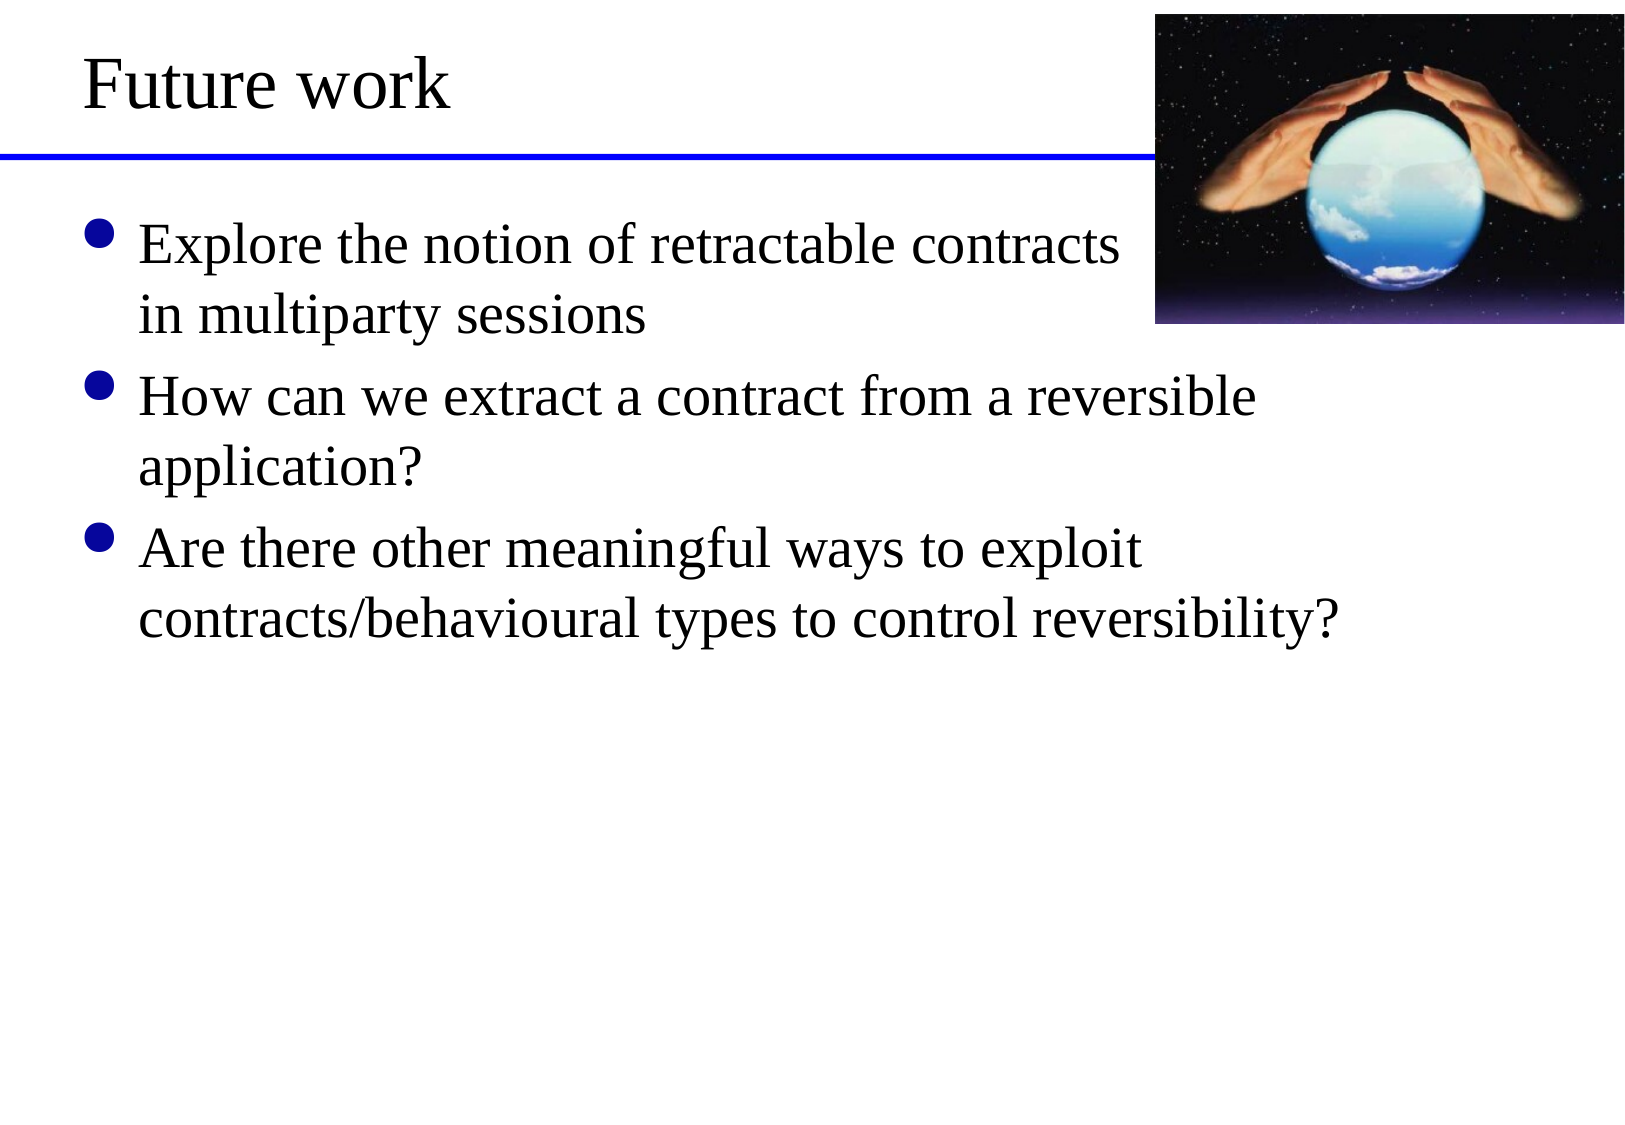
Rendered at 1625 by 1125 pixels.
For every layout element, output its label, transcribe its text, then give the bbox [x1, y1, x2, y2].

list Explore the notion of retractable contracts in multiparty sessions How can we extract a contract from a reversible application? Are there other meaningful ways to exploit contracts/behavioural types to control reversibility? [67, 198, 1478, 1061]
title Future work [67, 27, 1155, 131]
picture [1155, 14, 1625, 324]
